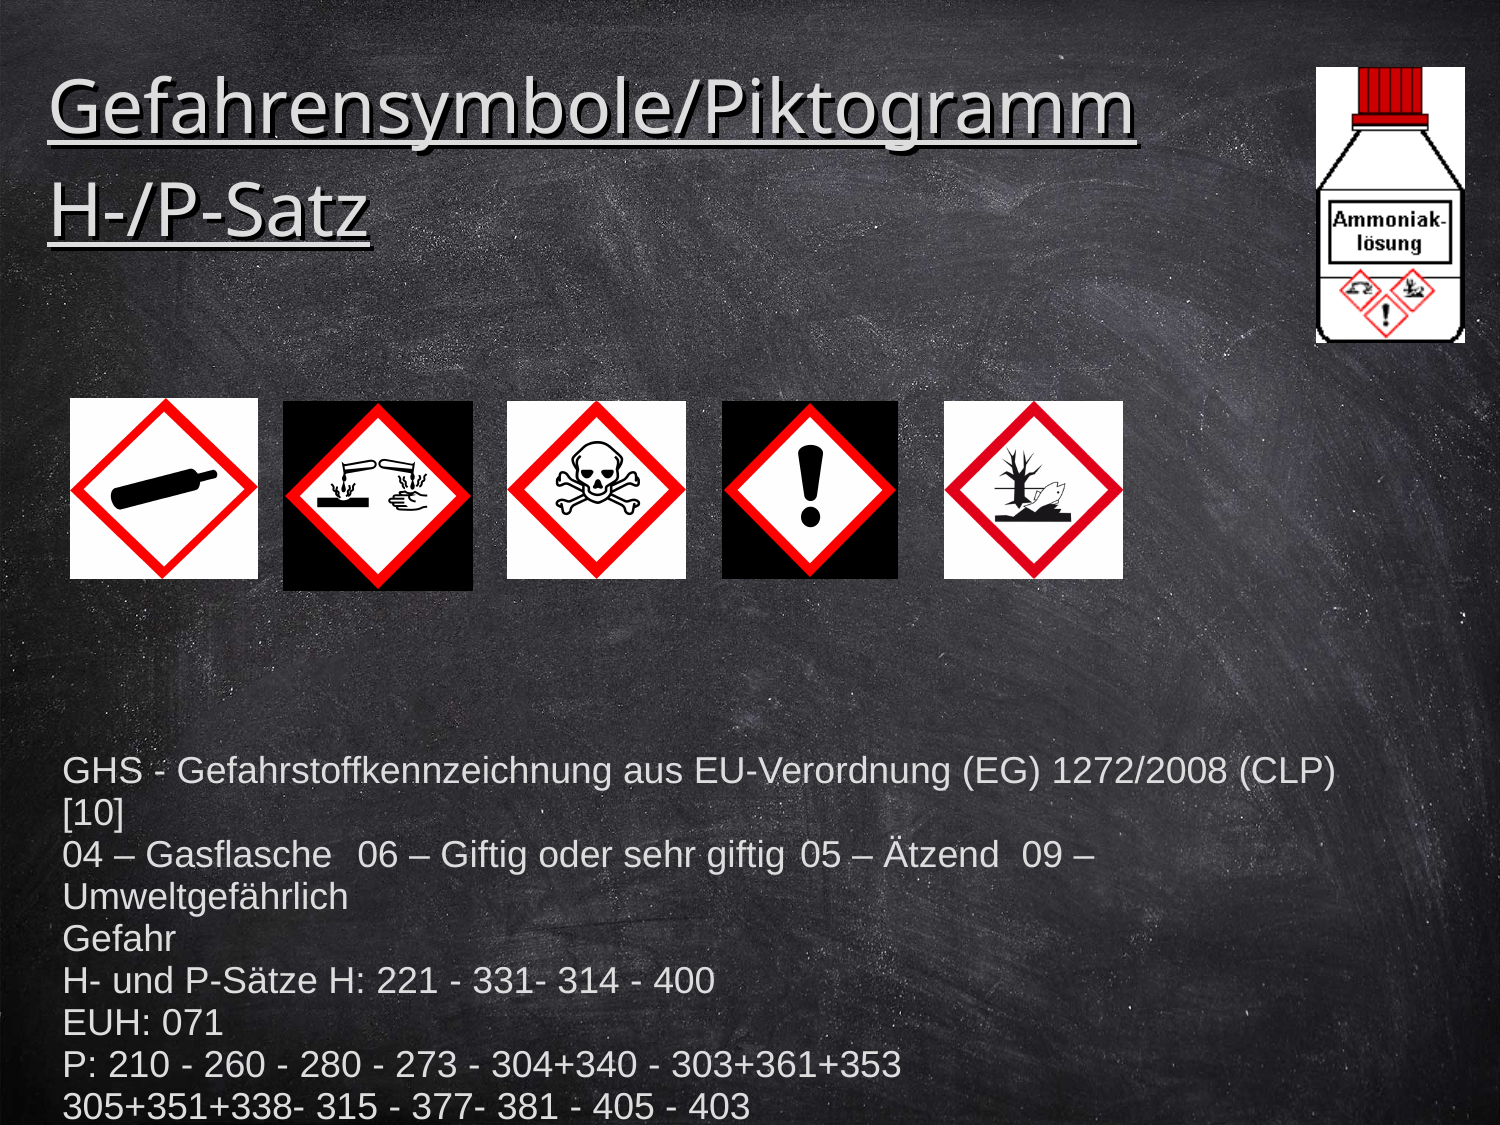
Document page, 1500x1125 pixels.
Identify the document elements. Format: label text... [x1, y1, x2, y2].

picture [0, 0, 1500, 1125]
title Gefahrensymbole/Piktogramm H-/P-Satz [47, 35, 1465, 277]
text_box GHS - Gefahrstoffkennzeichnung aus EU-Verordnung (EG) 1272/2008 (CLP) [10] 04 – Gasflasche 06 – Giftig oder sehr giftig 05 – Ätzend 09 – Umweltgefährlich Gefahr H- und P-Sätze H: 221​ ‐ ​331​‐ ​314​ ‐​ 400 EUH: 071 P: 210 ​‐​ 260 ​‐ ​280 ‐ ​273 ​‐ ​304+340 ​‐​ 303+361+353 305+351+338​‐ ​315 ​‐ ​377​‐ ​381 ​‐ ​405 ​‐ ​403 [47, 699, 1406, 1094]
